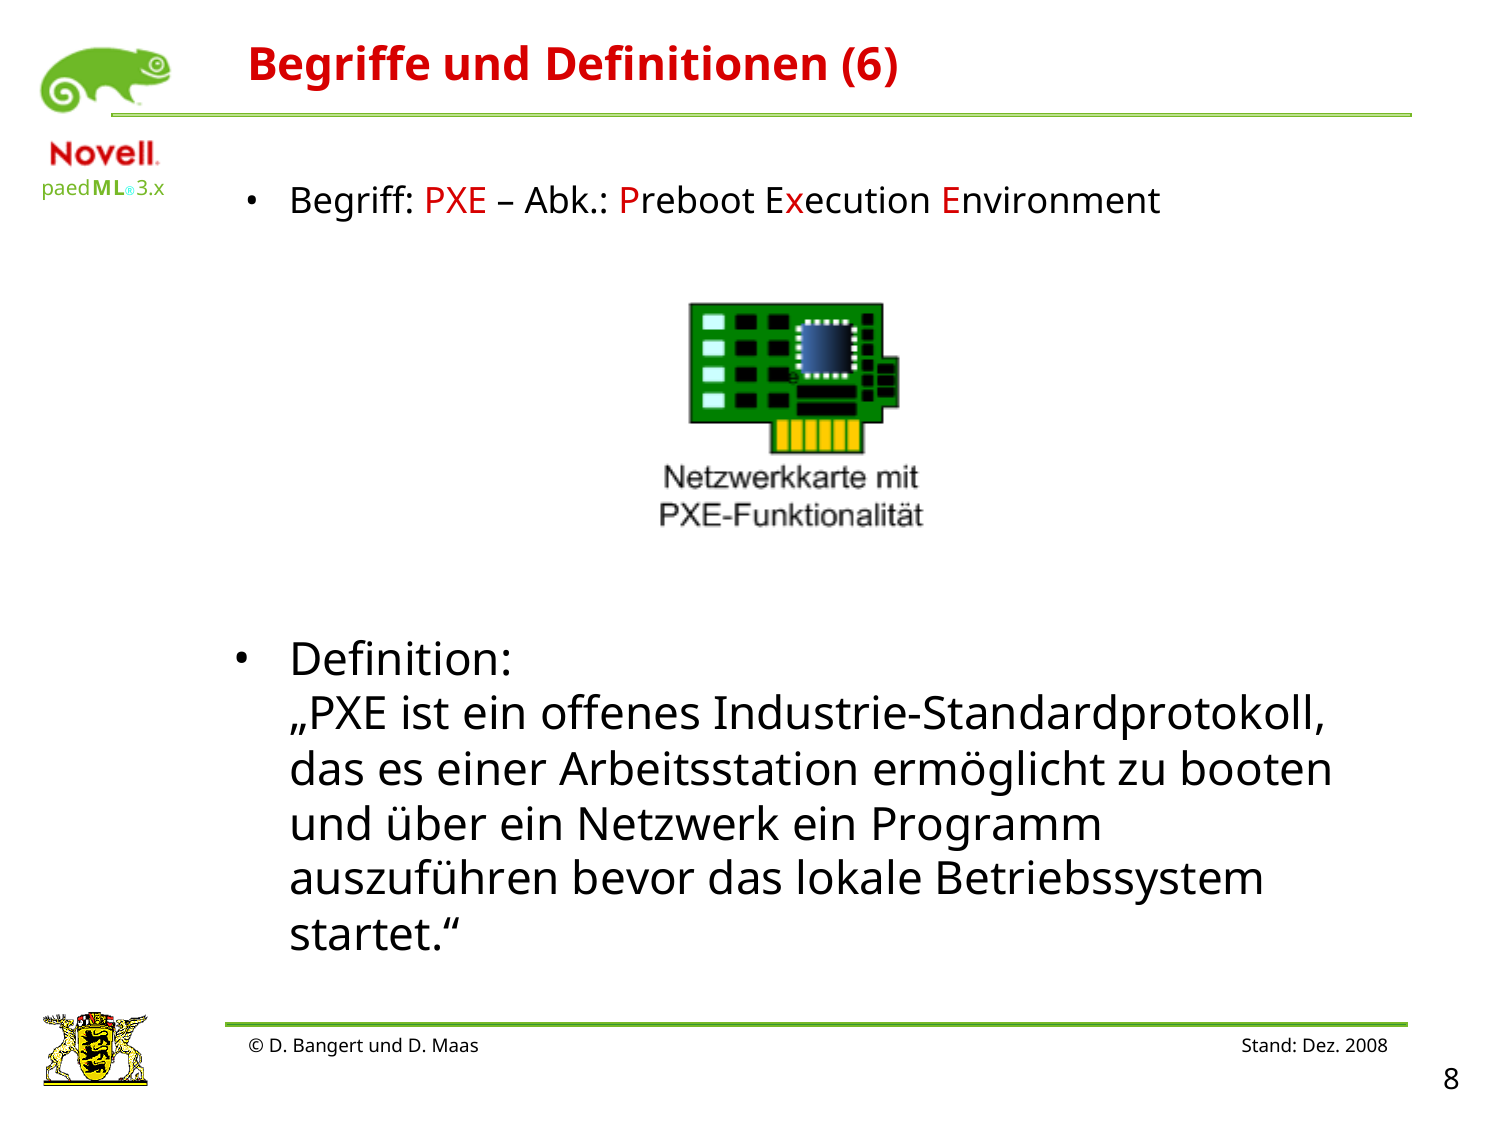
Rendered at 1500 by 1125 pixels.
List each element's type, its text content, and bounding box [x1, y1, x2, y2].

picture [26, 30, 184, 188]
list Begriff: PXE – Abk.: Preboot Execution Environment [230, 166, 1400, 262]
text_box Definition: „PXE ist ein offenes Industrie-Standardprotokoll, das es einer Arbeitsstation ermöglicht zu booten und über ein Netzwerk ein Programm auszuführen bevor das lokale Betriebssystem startet.“ [218, 621, 1376, 953]
picture [41, 1011, 148, 1088]
picture [659, 302, 928, 536]
title Begriffe und Definitionen (6)‏ [232, 12, 1388, 113]
